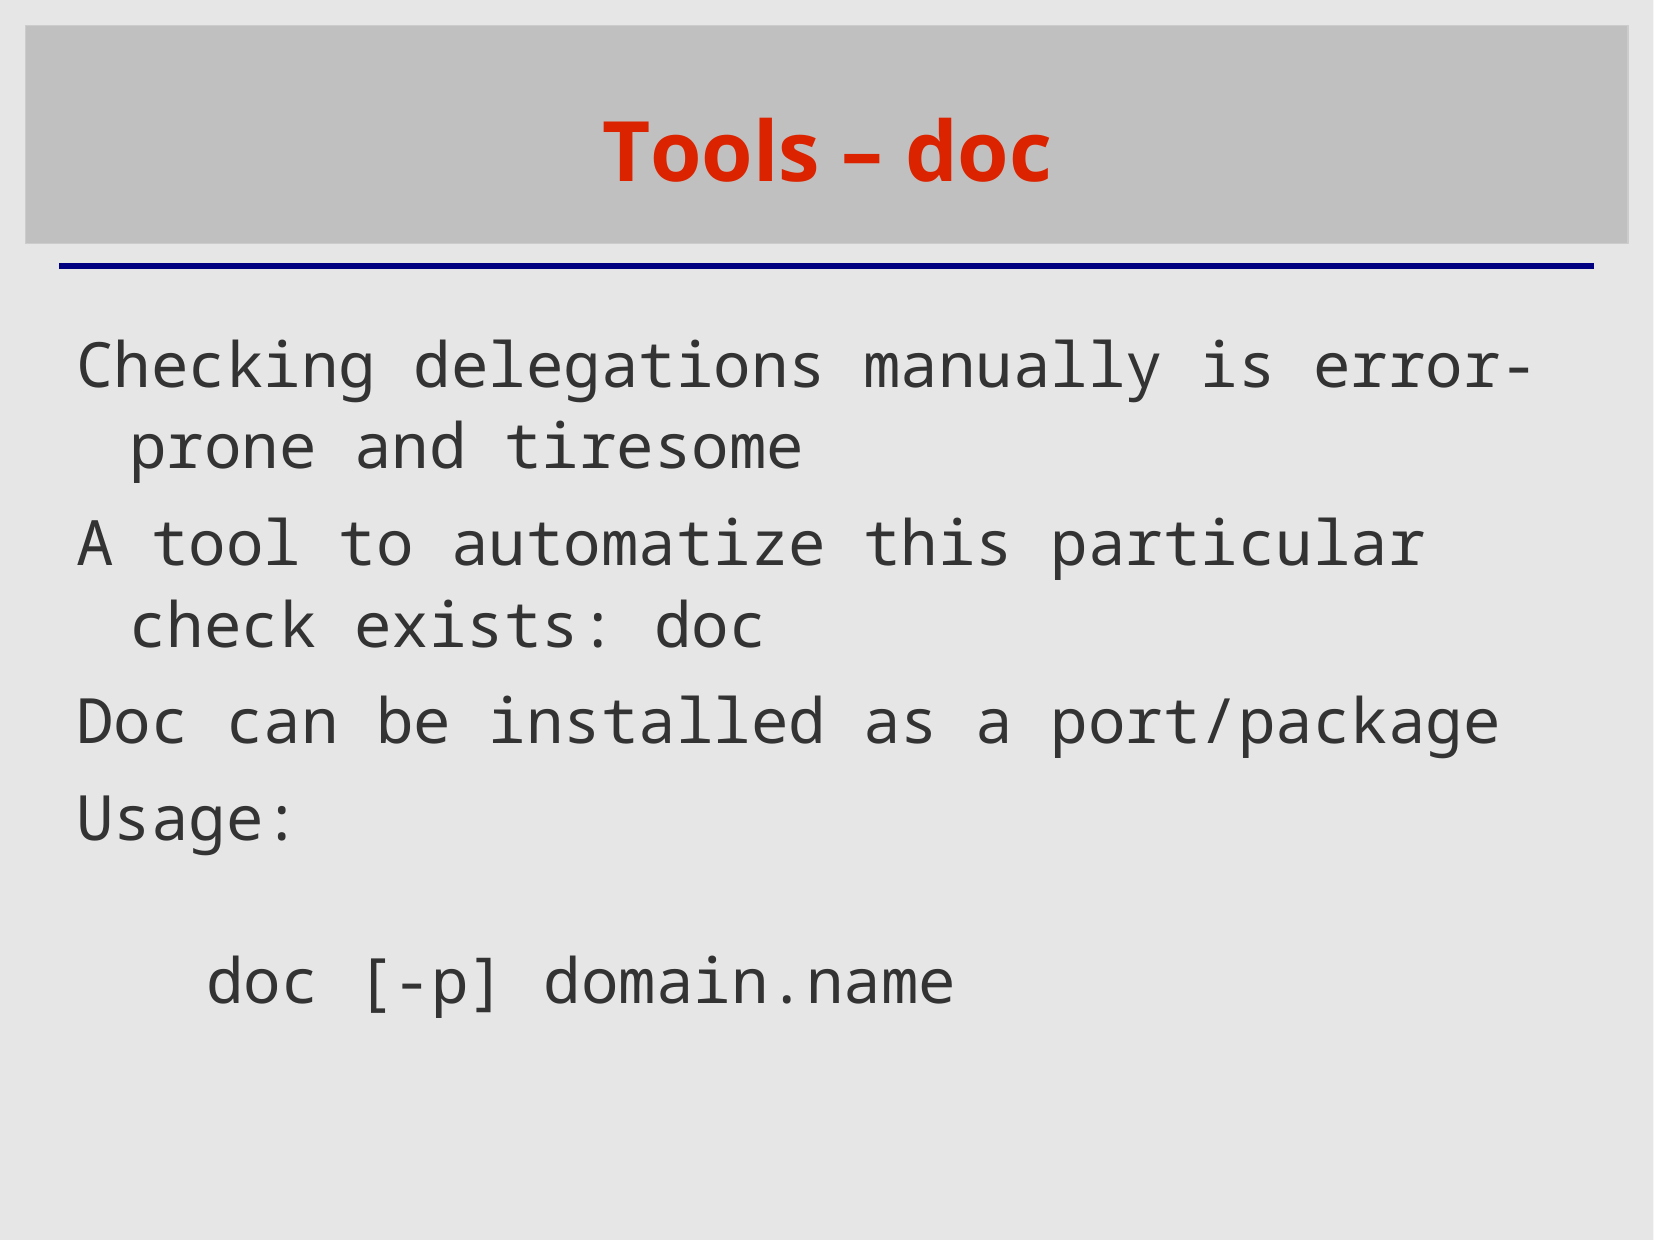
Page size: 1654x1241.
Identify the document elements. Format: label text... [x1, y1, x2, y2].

list Checking delegations manually is error-prone and tiresome A tool to automatize this particular check exists: doc Doc can be installed as a port/package Usage: doc [-p] domain.name [59, 322, 1594, 1117]
title Tools – doc [121, 53, 1534, 246]
